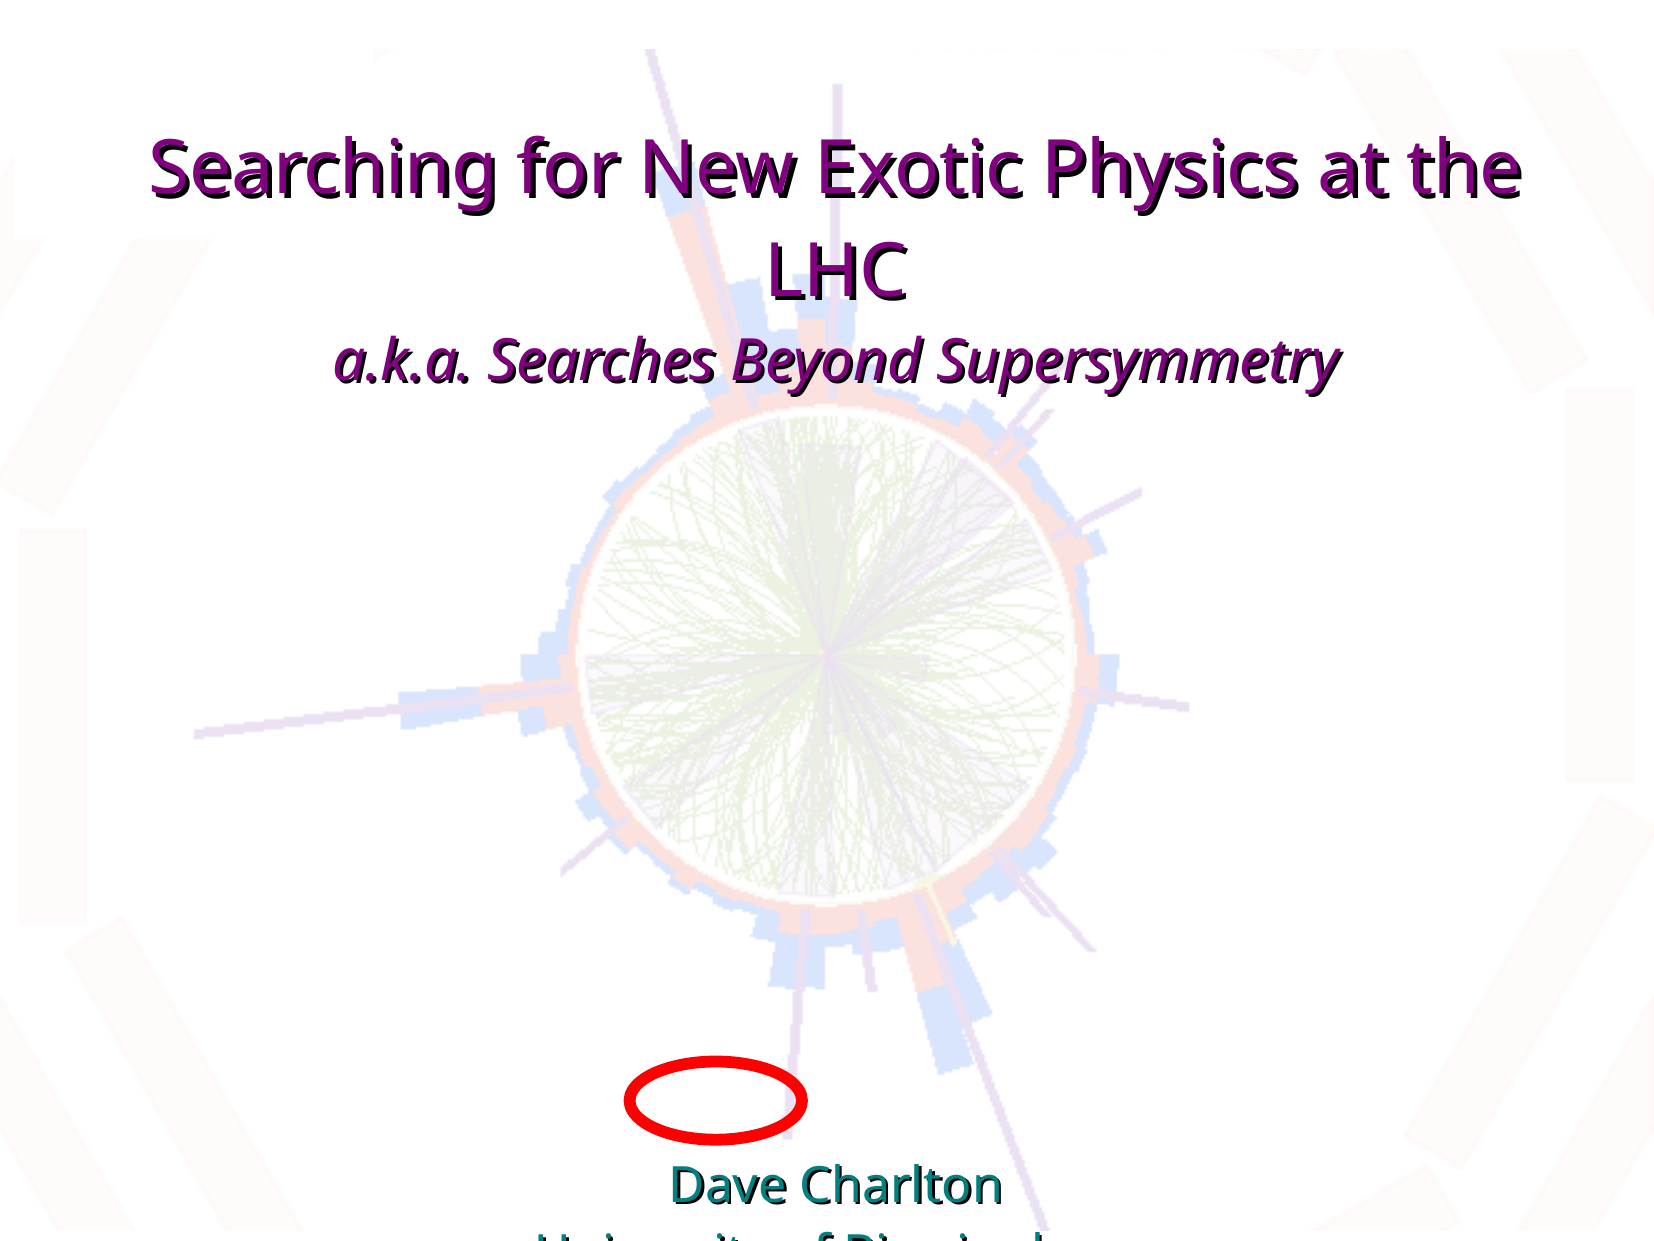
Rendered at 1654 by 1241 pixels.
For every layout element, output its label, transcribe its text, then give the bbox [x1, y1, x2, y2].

text_box [0, 0, 1654, 1241]
text_box Searching for New Exotic Physics at the LHC a.k.a. Searches Beyond Supersymmetry Dave Charlton University of Birmingham Before, Behind and Beyond the Discovery of the Higgs Boson Royal Society, 20-21 January 2014 [81, 106, 1591, 1181]
